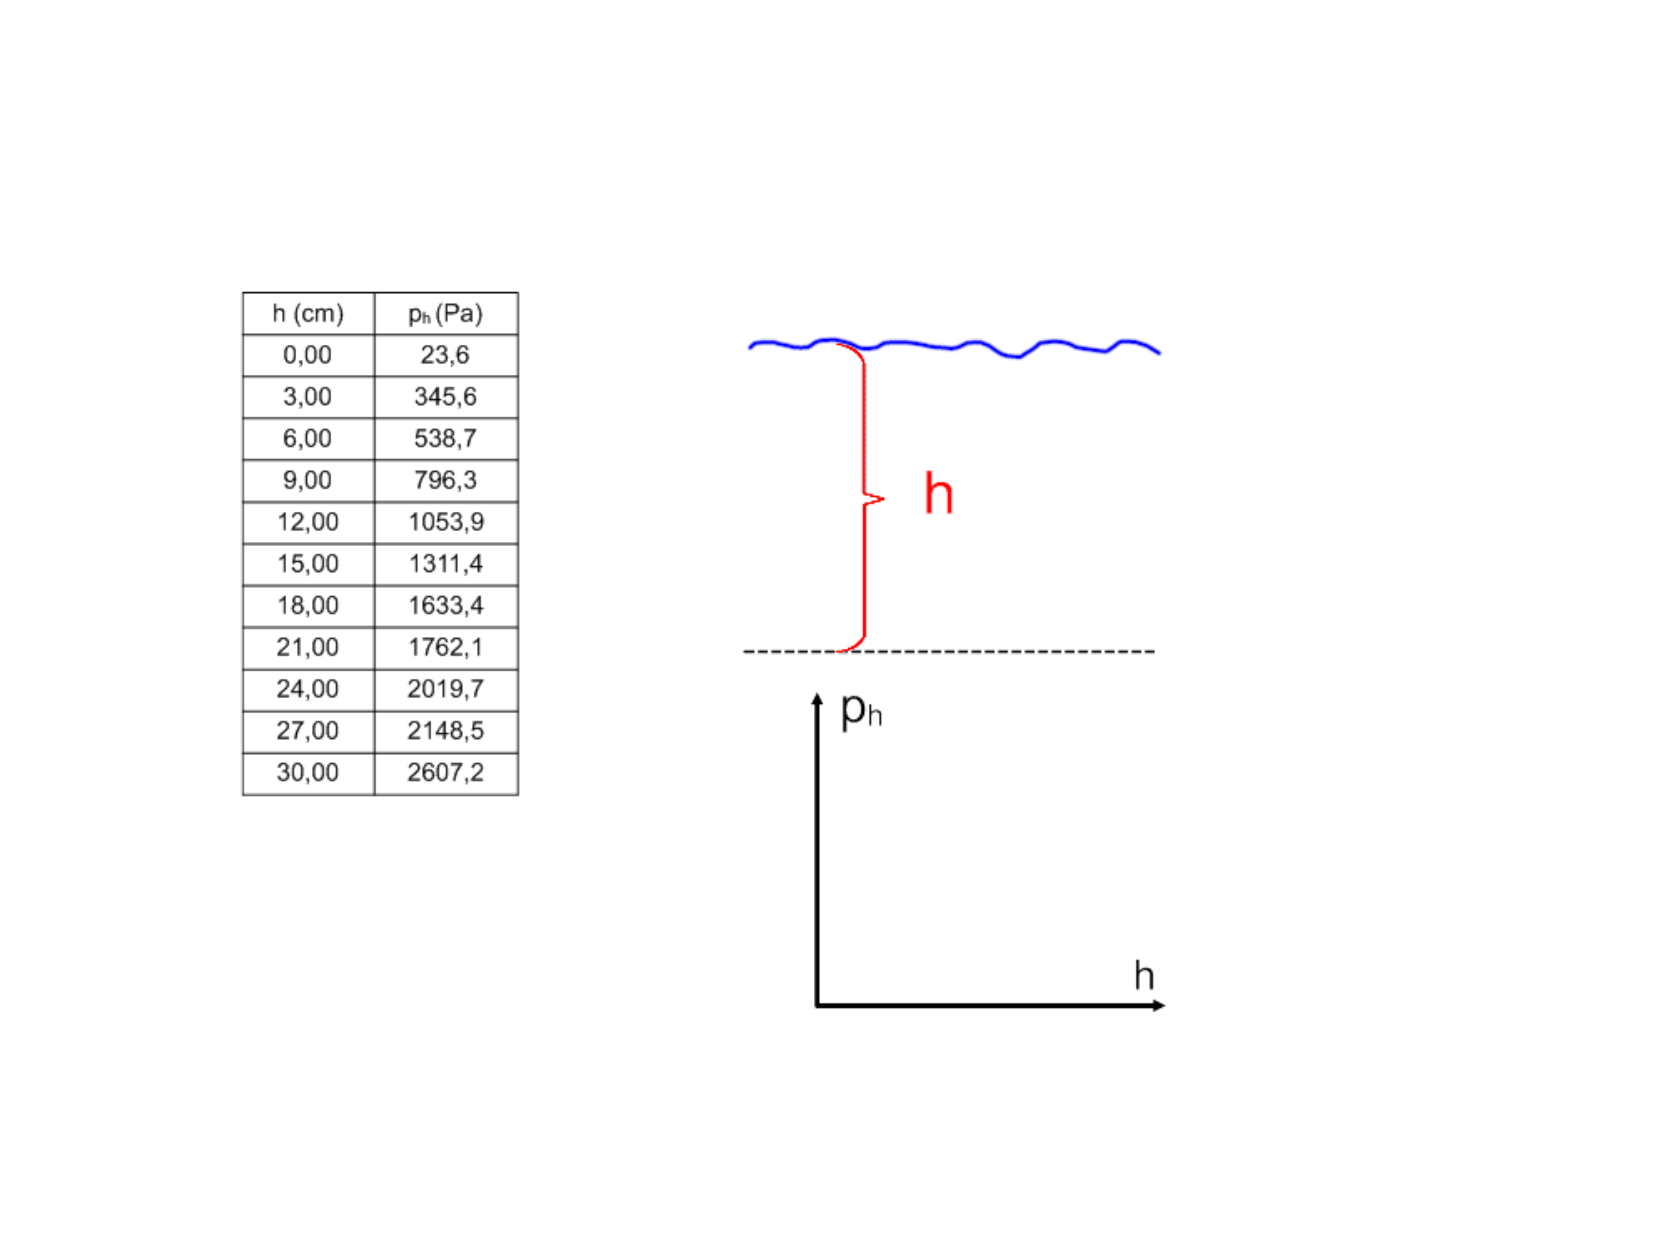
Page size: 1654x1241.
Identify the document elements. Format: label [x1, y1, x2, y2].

picture [186, 207, 1205, 1052]
